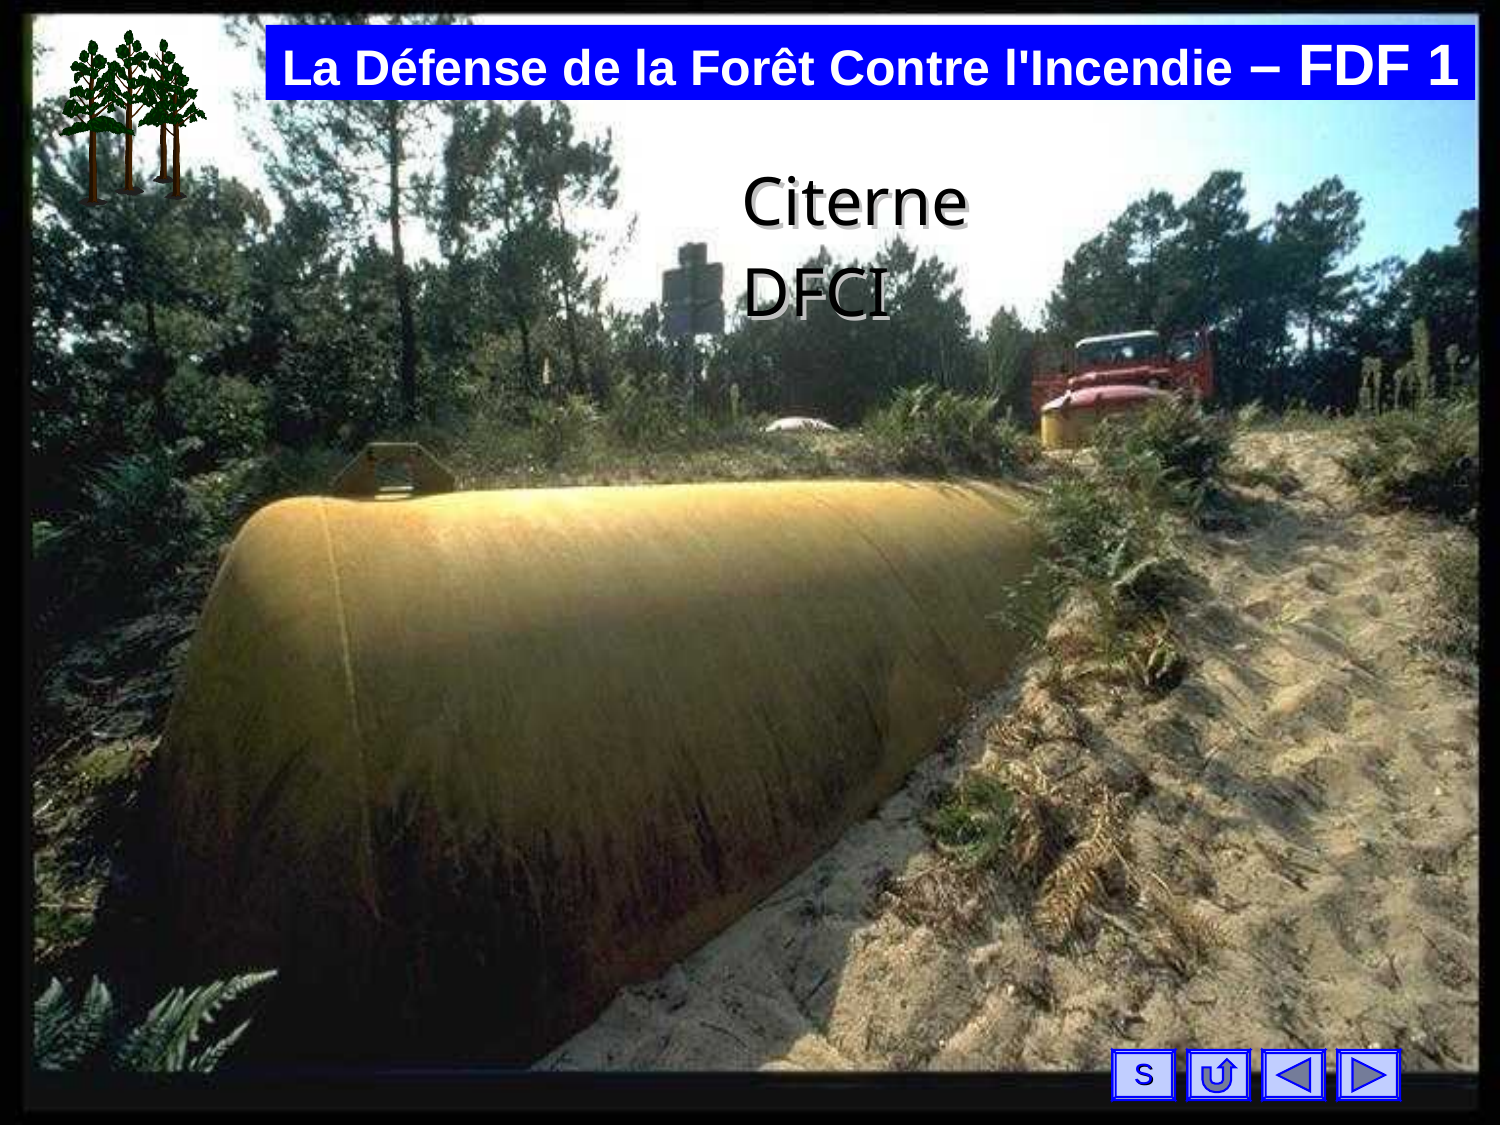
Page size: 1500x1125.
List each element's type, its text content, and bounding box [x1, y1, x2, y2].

picture [0, 0, 1500, 1125]
text_box La Défense de la Forêt Contre l'Incendie – FDF 1 [265, 24, 1476, 100]
text_box Citerne DFCI [726, 146, 1123, 344]
